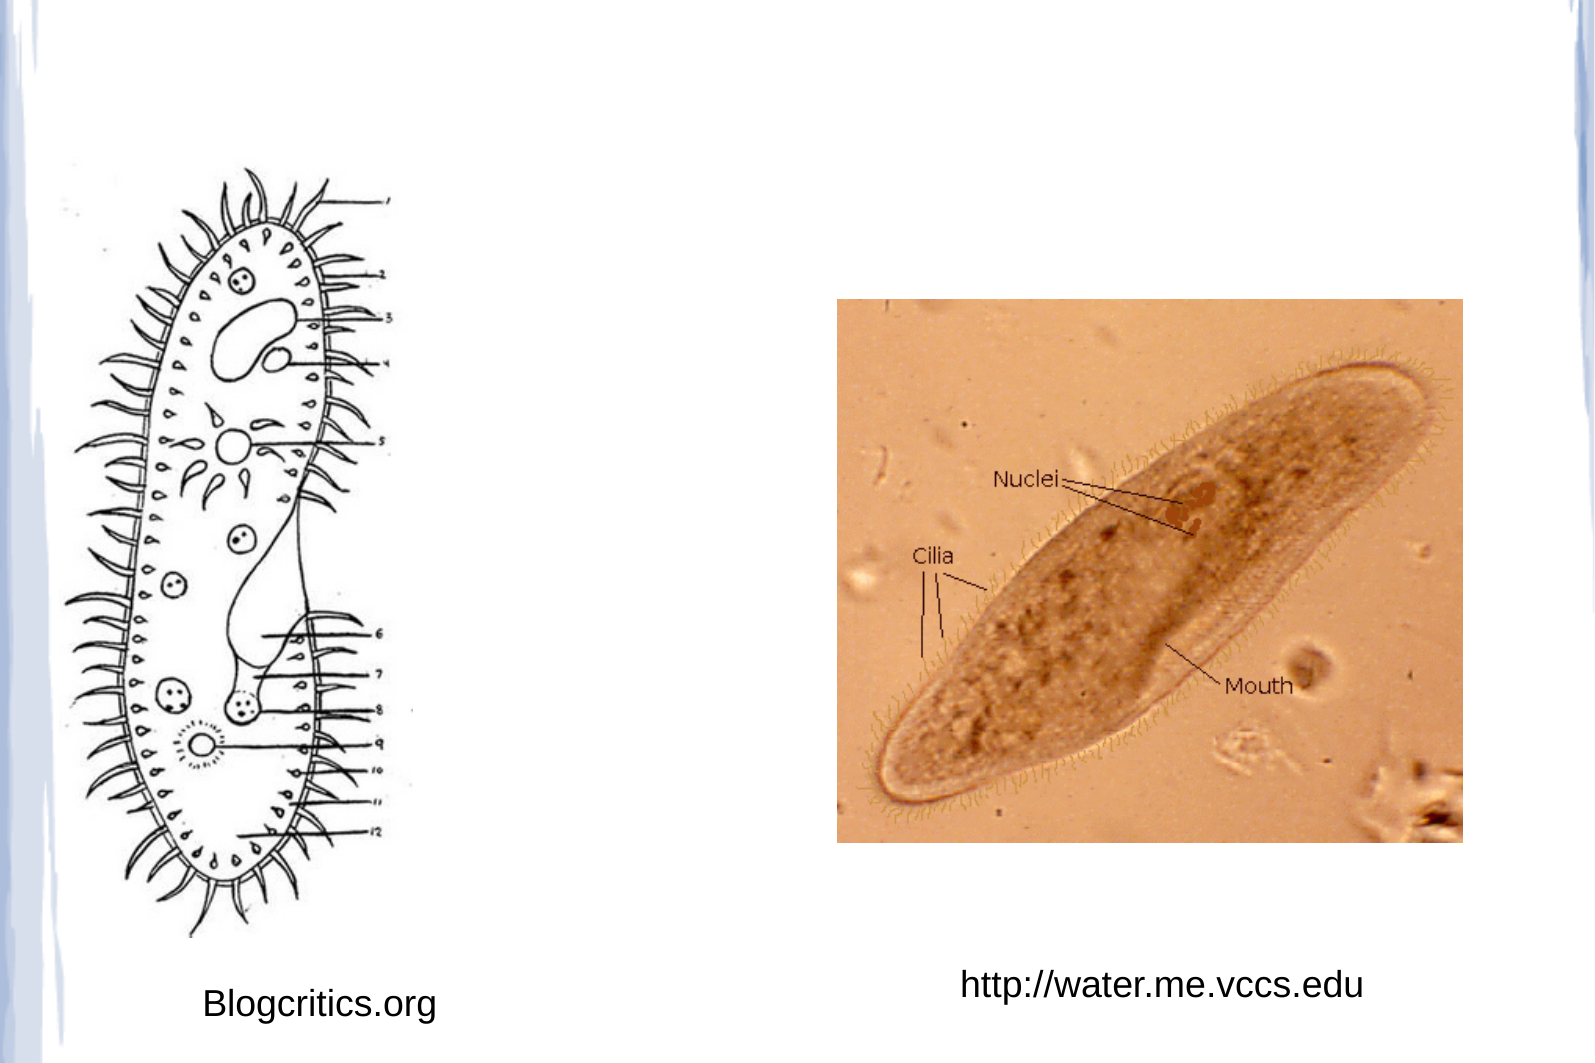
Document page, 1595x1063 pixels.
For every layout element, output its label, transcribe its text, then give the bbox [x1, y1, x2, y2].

text_box http://water.me.vccs.edu [945, 955, 1379, 1013]
text_box Blogcritics.org [187, 975, 453, 1032]
picture [0, 0, 1595, 1063]
